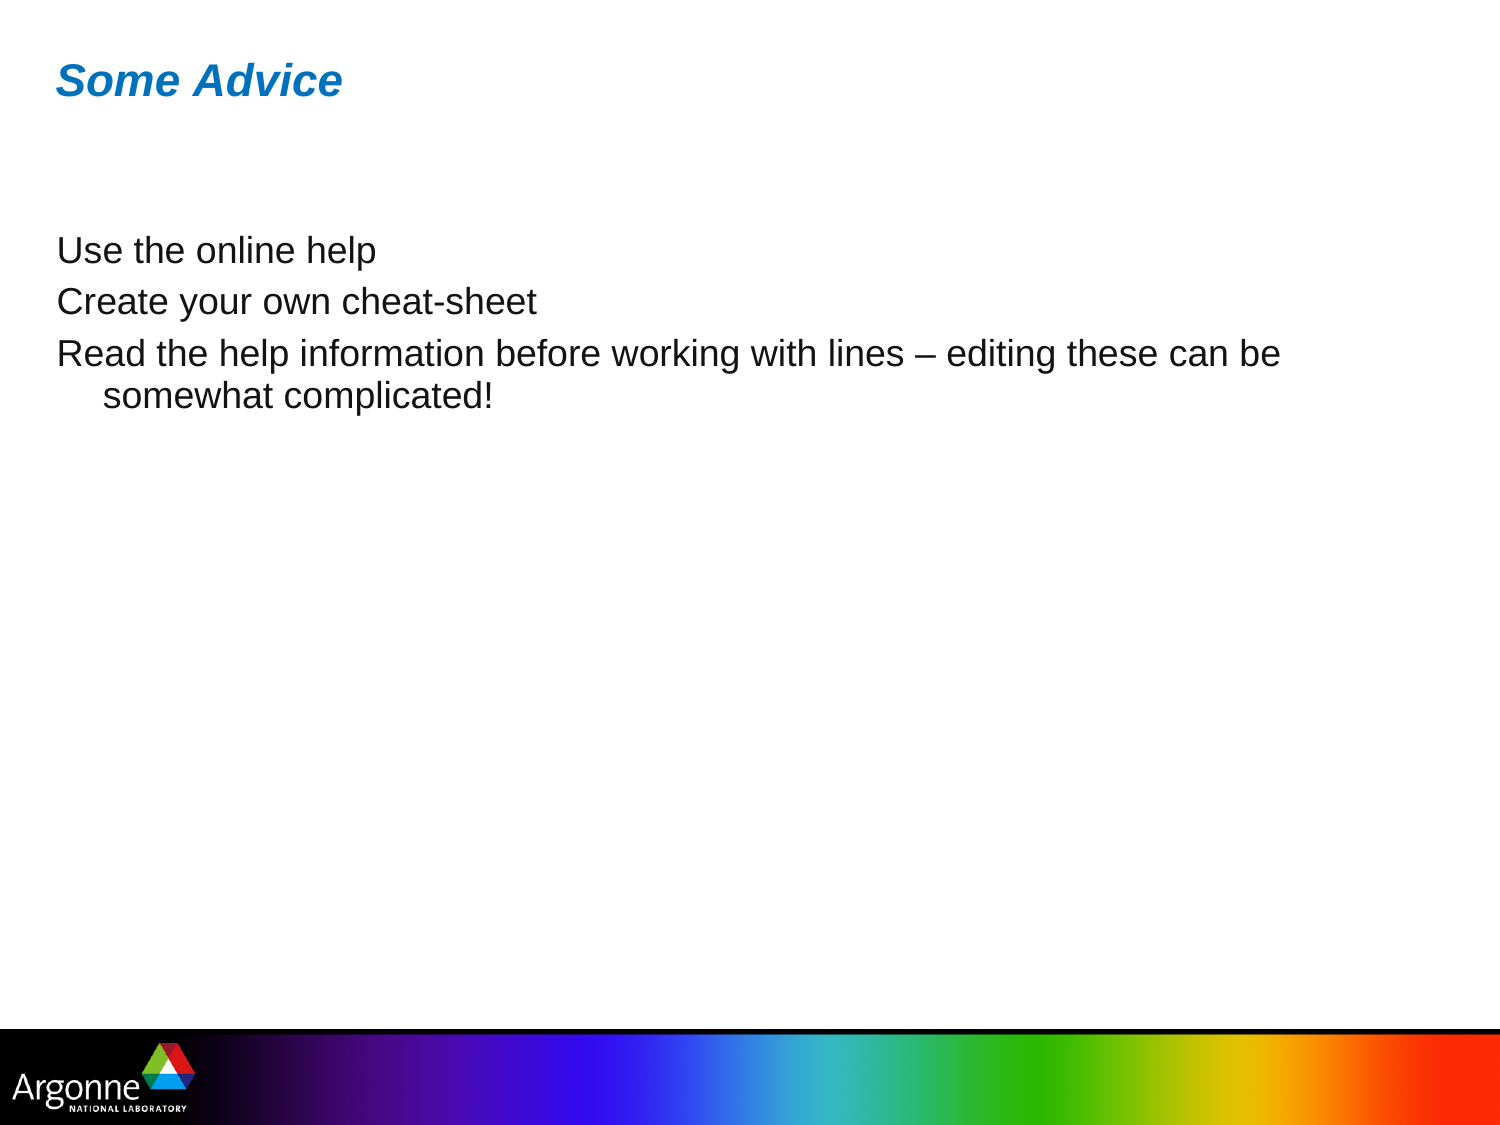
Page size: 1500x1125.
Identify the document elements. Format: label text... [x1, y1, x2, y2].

list Use the online help Create your own cheat-sheet Read the help information before working with lines – editing these can be somewhat complicated! [56, 229, 1359, 725]
picture [0, 1029, 1500, 1125]
title Some Advice [55, 48, 1361, 118]
